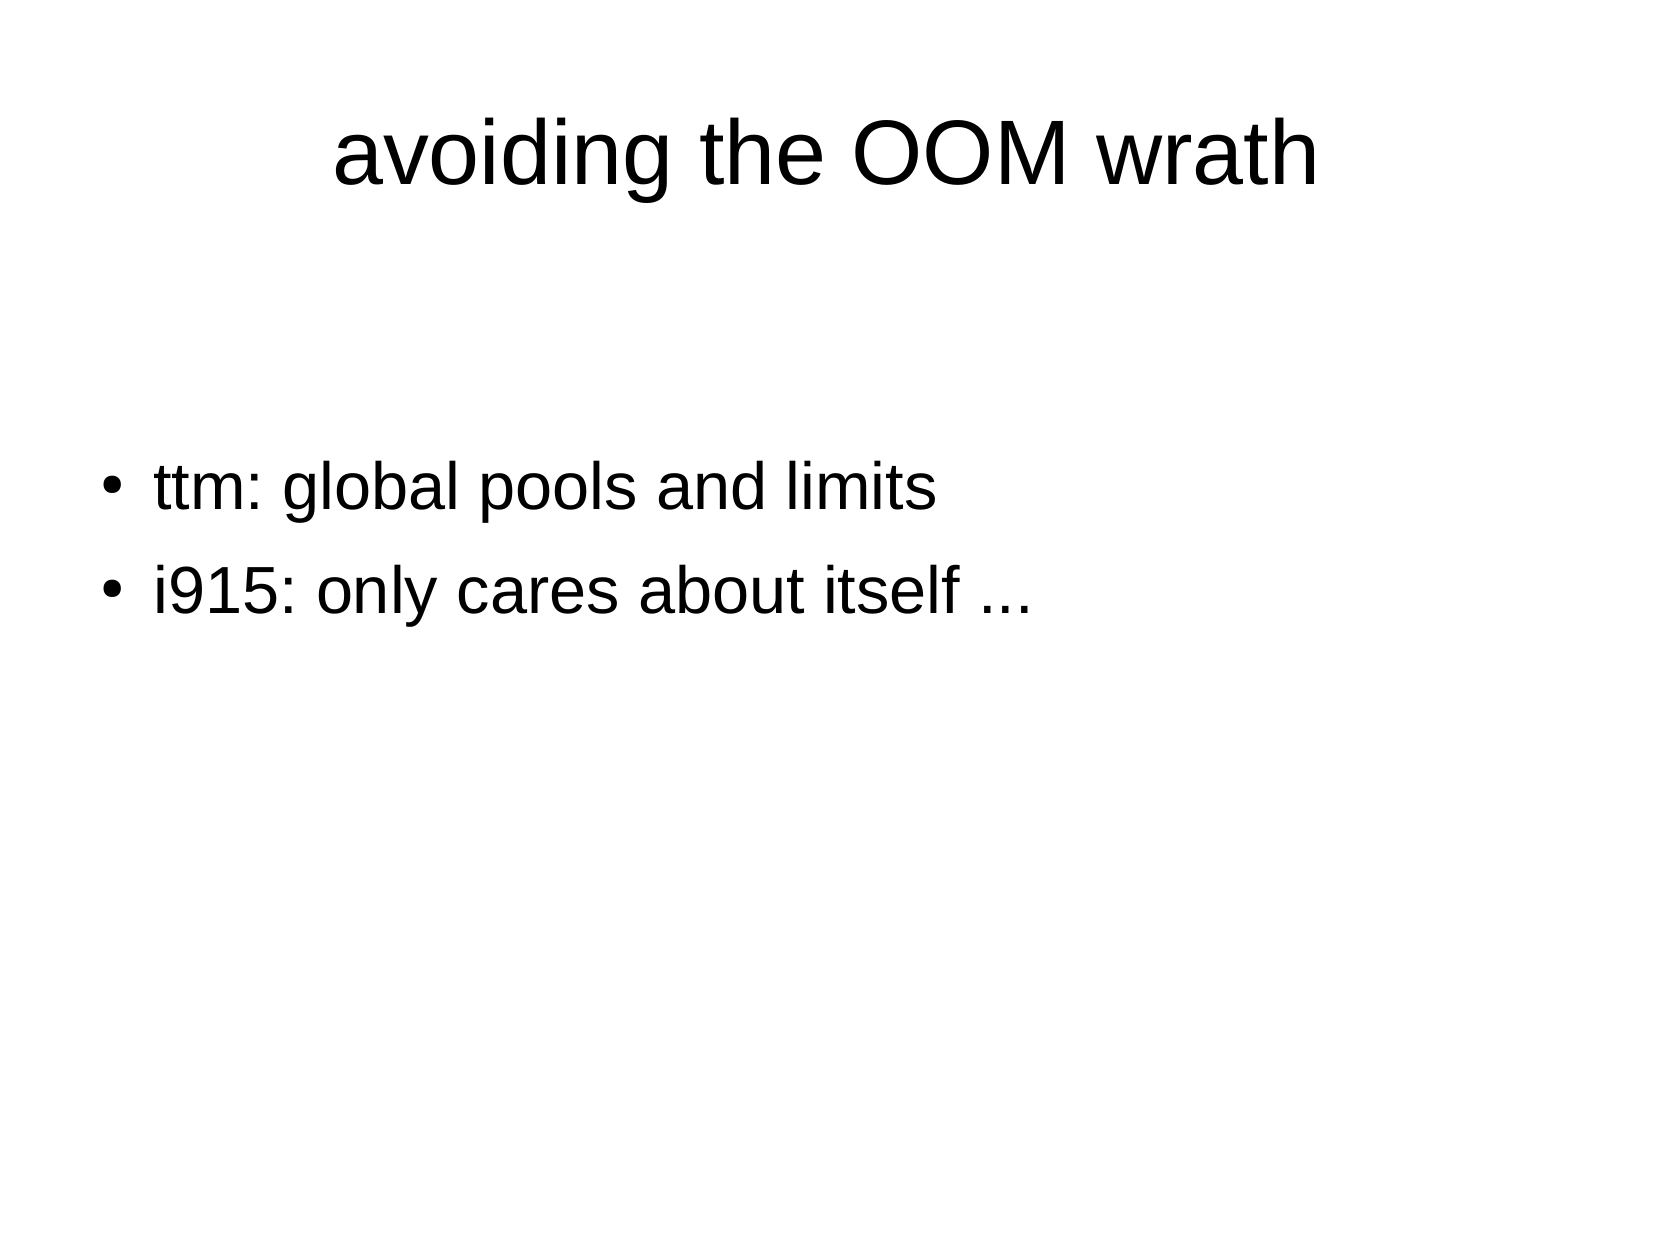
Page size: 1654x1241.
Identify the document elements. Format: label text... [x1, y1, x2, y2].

title avoiding the OOM wrath [82, 49, 1571, 257]
list ttm: global pools and limits i915: only cares about itself ... [82, 448, 1571, 1109]
